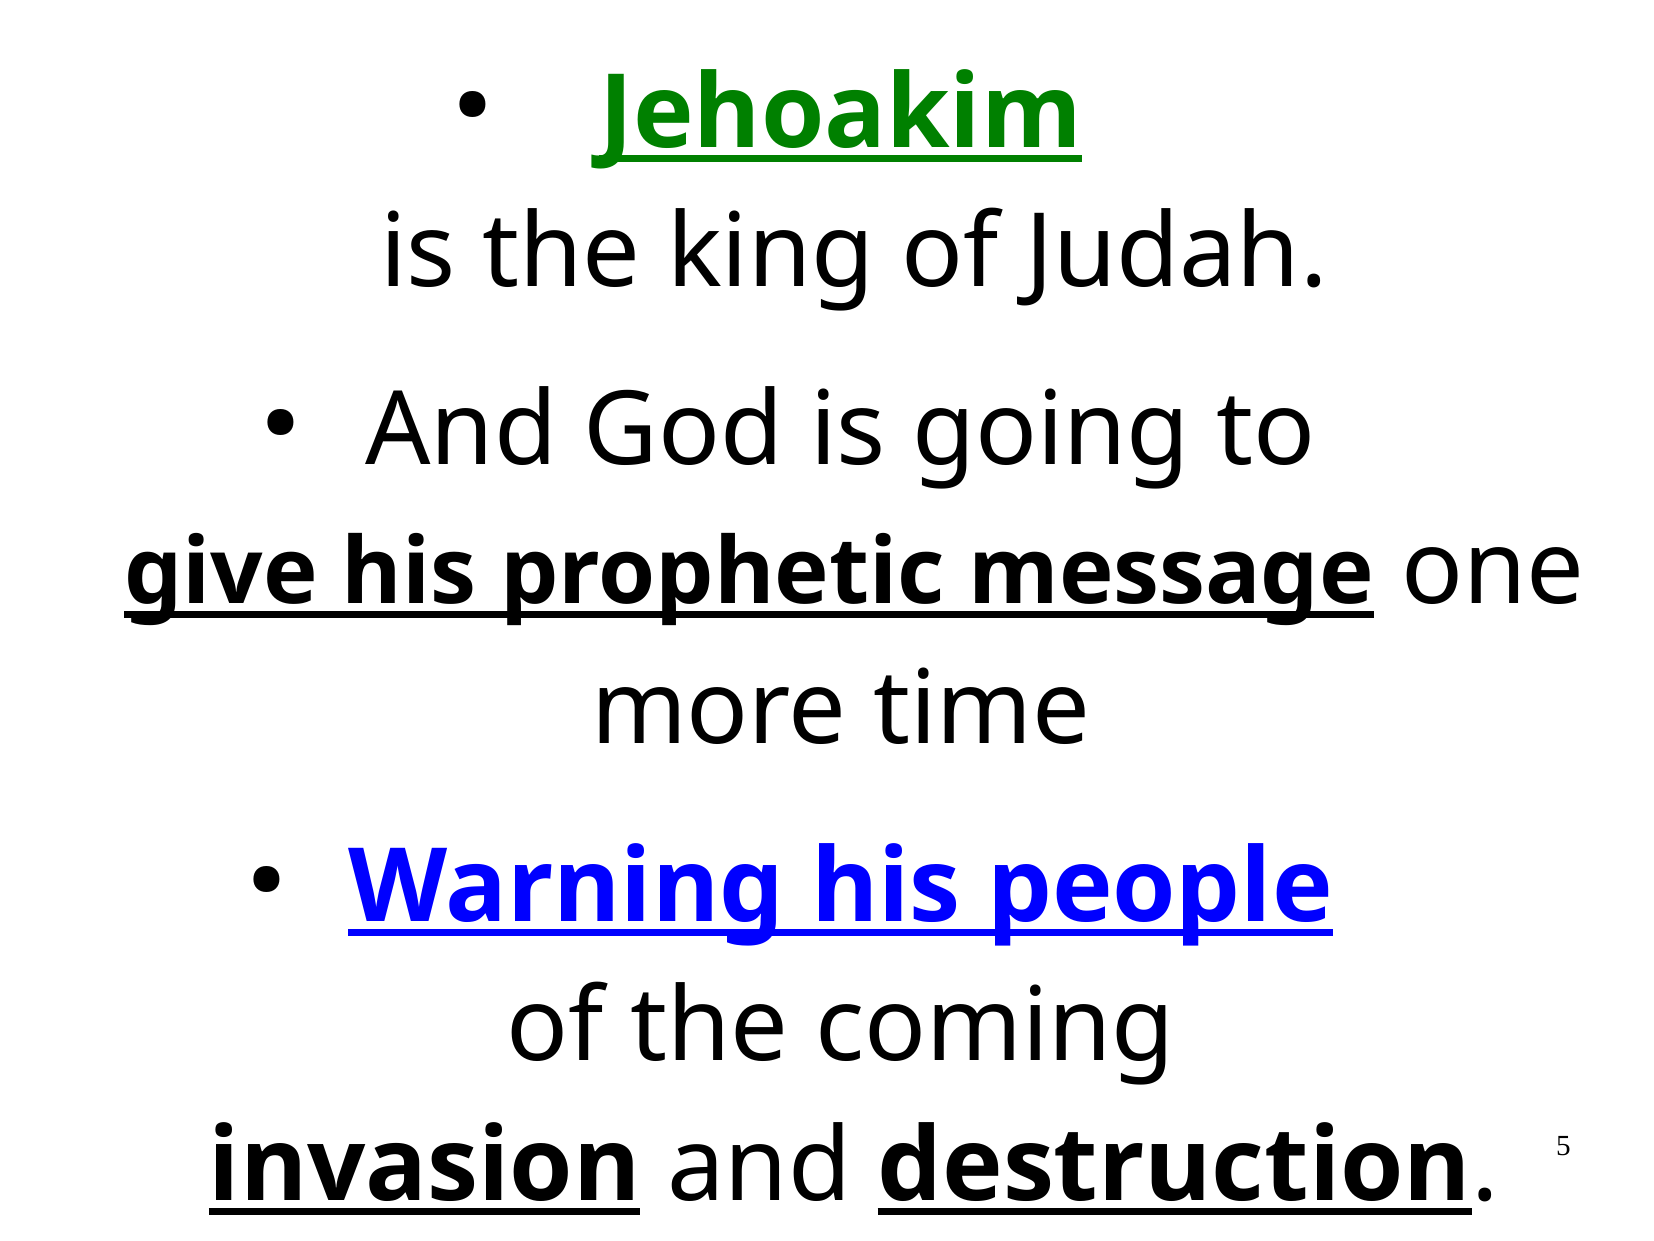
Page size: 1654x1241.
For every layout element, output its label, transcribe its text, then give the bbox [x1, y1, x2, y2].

list Jehoakim is the king of Judah. And God is going to give his prophetic message one more time Warning his people of the coming invasion and destruction. [37, 37, 1613, 1238]
